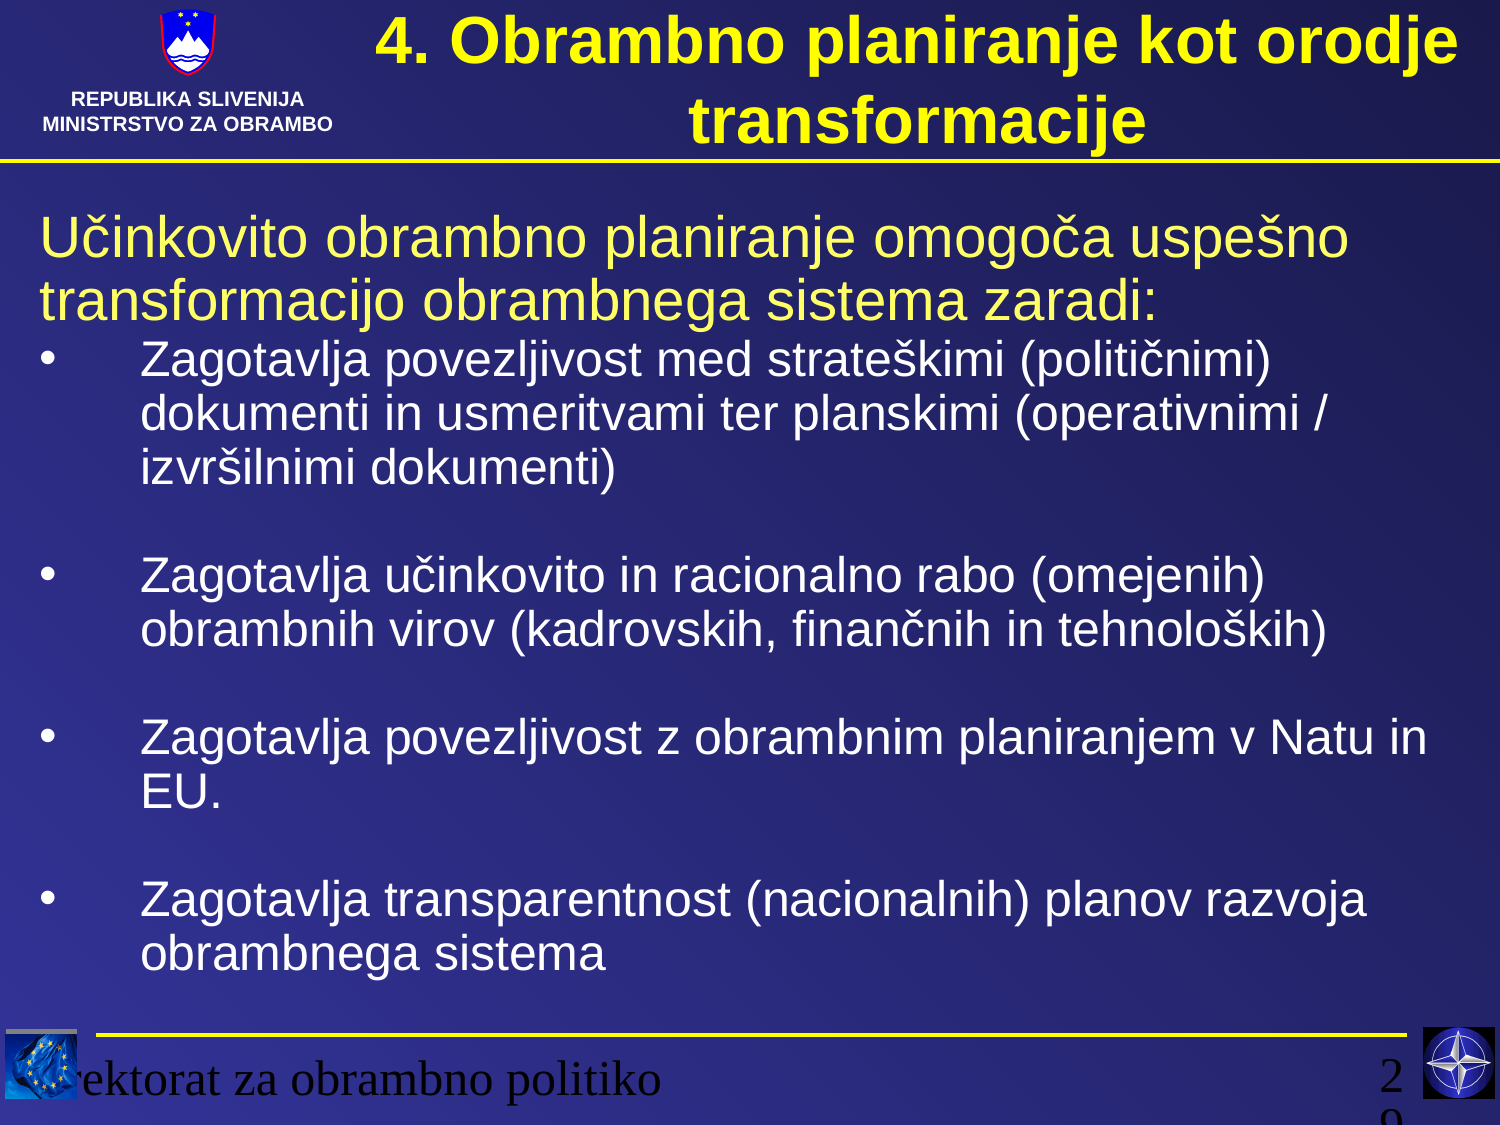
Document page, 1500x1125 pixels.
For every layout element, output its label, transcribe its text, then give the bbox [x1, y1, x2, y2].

list Učinkovito obrambno planiranje omogoča uspešno transformacijo obrambnega sistema zaradi: Zagotavlja povezljivost med strateškimi (političnimi) dokumenti in usmeritvami ter planskimi (operativnimi / izvršilnimi dokumenti) Zagotavlja učinkovito in racionalno rabo (omejenih) obrambnih virov (kadrovskih, finančnih in tehnoloških) Zagotavlja povezljivost z obrambnim planiranjem v Natu in EU. Zagotavlja transparentnost (nacionalnih) planov razvoja obrambnega sistema [24, 200, 1476, 1045]
title 4. Obrambno planiranje kot orodje transformacije [348, 0, 1489, 165]
